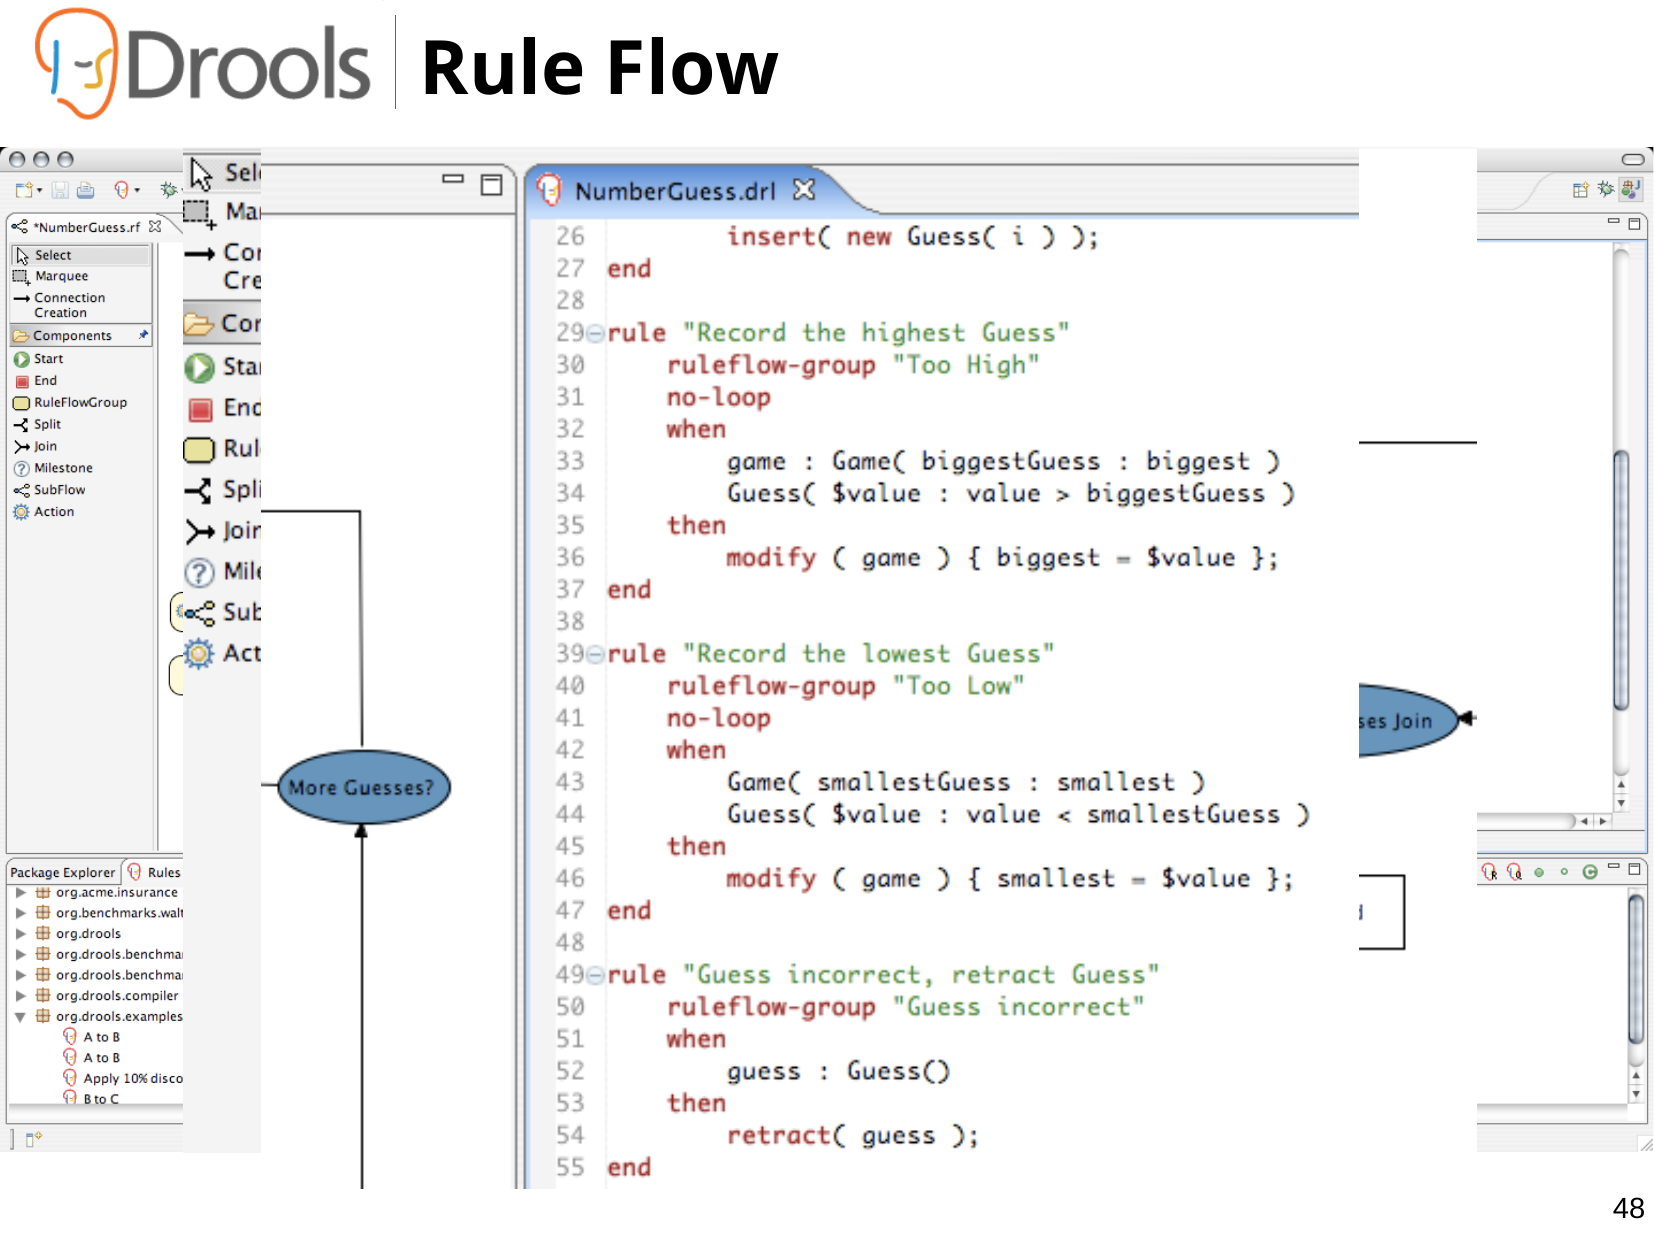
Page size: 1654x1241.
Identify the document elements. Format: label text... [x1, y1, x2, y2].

picture [0, 147, 1654, 1189]
picture [29, 0, 384, 126]
title Rule Flow [419, 12, 1630, 118]
